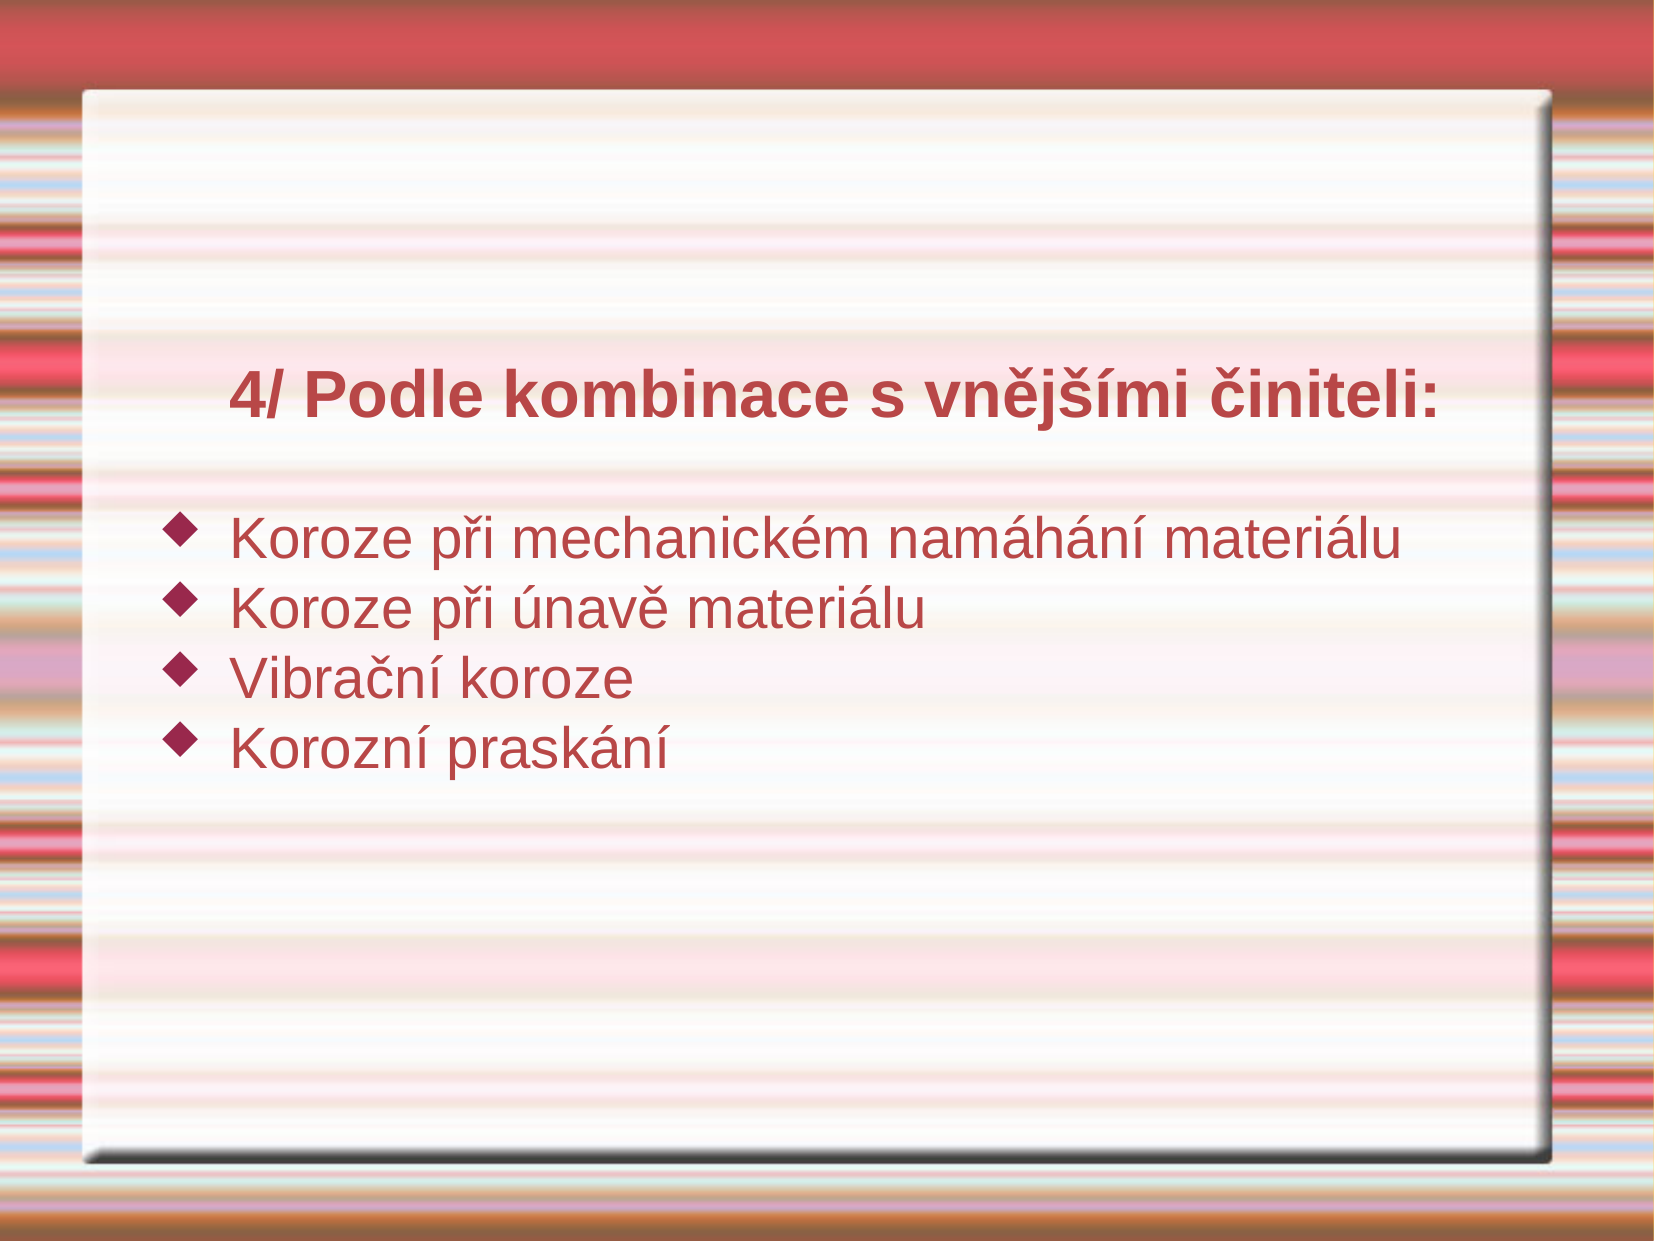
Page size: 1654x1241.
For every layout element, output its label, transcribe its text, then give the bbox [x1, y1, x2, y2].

list 4/ Podle kombinace s vnějšími činiteli: Koroze při mechanickém namáhání materiálu Koroze při únavě materiálu Vibrační koroze Korozní praskání [134, 350, 1516, 1034]
